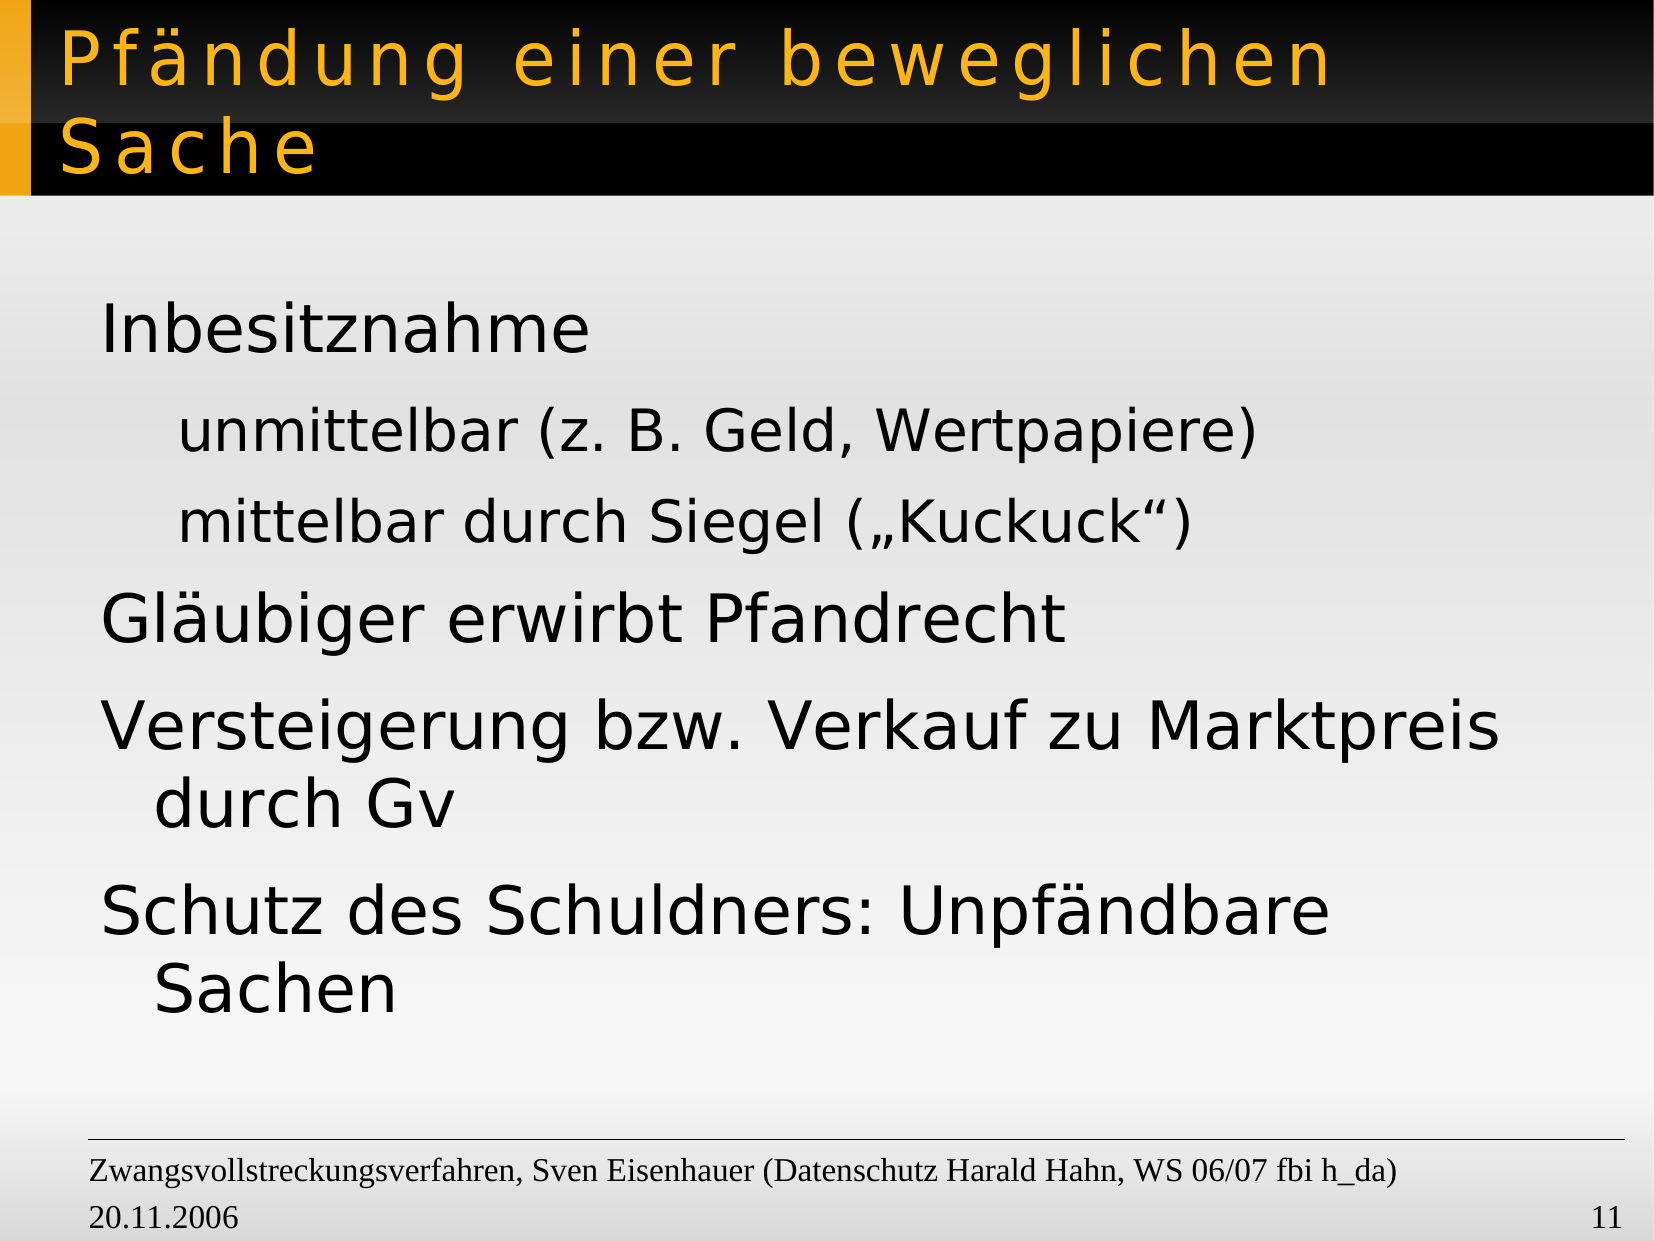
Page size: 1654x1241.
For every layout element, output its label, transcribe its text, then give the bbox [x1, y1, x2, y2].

title Pfändung einer beweglichen Sache [59, 36, 1625, 171]
list Inbesitznahme unmittelbar (z. B. Geld, Wertpapiere) mittelbar durch Siegel („Kuckuck“) Gläubiger erwirbt Pfandrecht Versteigerung bzw. Verkauf zu Marktpreis durch Gv Schutz des Schuldners: Unpfändbare Sachen [82, 290, 1571, 1094]
picture [0, 0, 1654, 1241]
